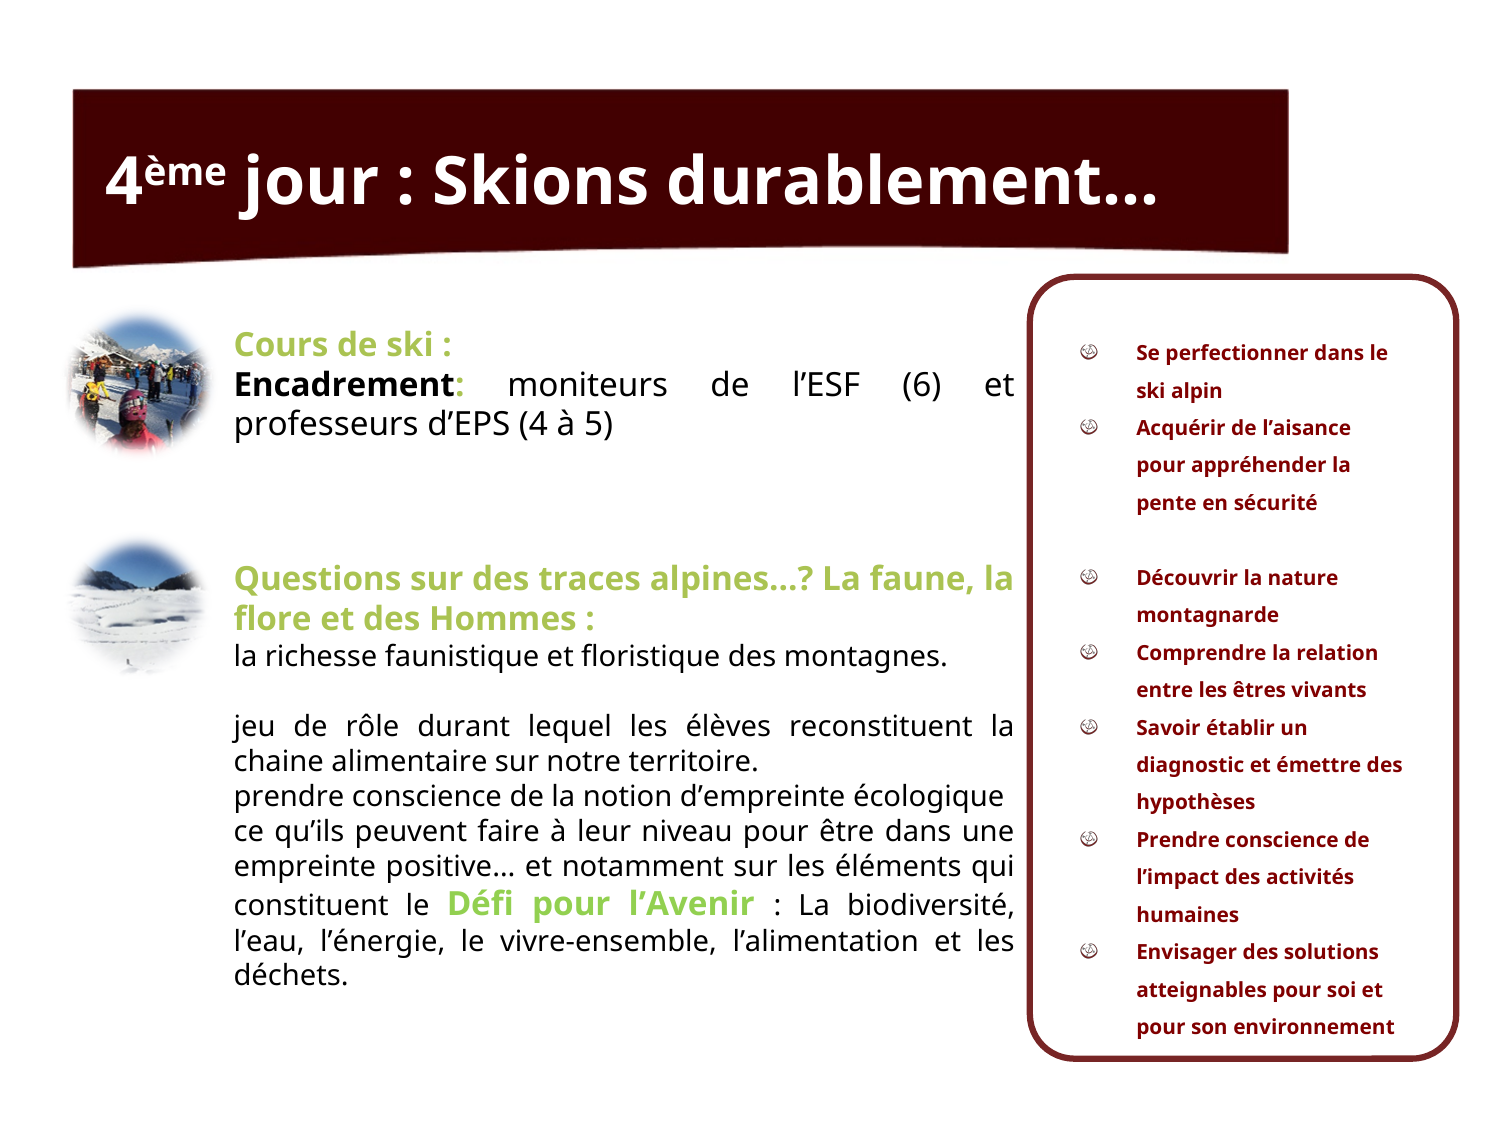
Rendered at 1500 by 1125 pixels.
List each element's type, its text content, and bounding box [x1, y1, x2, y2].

text_box 4ème jour : Skions durablement… [90, 130, 1271, 227]
picture [72, 88, 1289, 273]
text_box Se perfectionner dans le ski alpin Acquérir de l’aisance pour appréhender la pente en sécurité Découvrir la nature montagnarde Comprendre la relation entre les êtres vivants Savoir établir un diagnostic et émettre des hypothèses Prendre conscience de l’impact des activités humaines Envisager des solutions atteignables pour soi et pour son environnement [1029, 276, 1457, 1059]
picture [1080, 943, 1098, 959]
picture [1080, 419, 1098, 435]
picture [1080, 344, 1098, 360]
picture [1080, 719, 1098, 735]
text_box Cours de ski : Encadrement: moniteurs de l’ESF (6) et professeurs d’EPS (4 à 5) Questions sur des traces alpines…? La faune, la flore et des Hommes : la richesse faunistique et floristique des montagnes. jeu de rôle durant lequel les élèves reconstituent la chaine alimentaire sur notre territoire. prendre conscience de la notion d’empreinte écologique ce qu’ils peuvent faire à leur niveau pour être dans une empreinte positive… et notamment sur les éléments qui constituent le Défi pour l’Avenir : La biodiversité, l’eau, l’énergie, le vivre-ensemble, l’alimentation et les déchets. [218, 315, 1030, 1080]
picture [57, 302, 221, 465]
picture [1080, 569, 1098, 585]
picture [60, 528, 216, 684]
picture [1080, 831, 1098, 847]
picture [1080, 644, 1098, 660]
